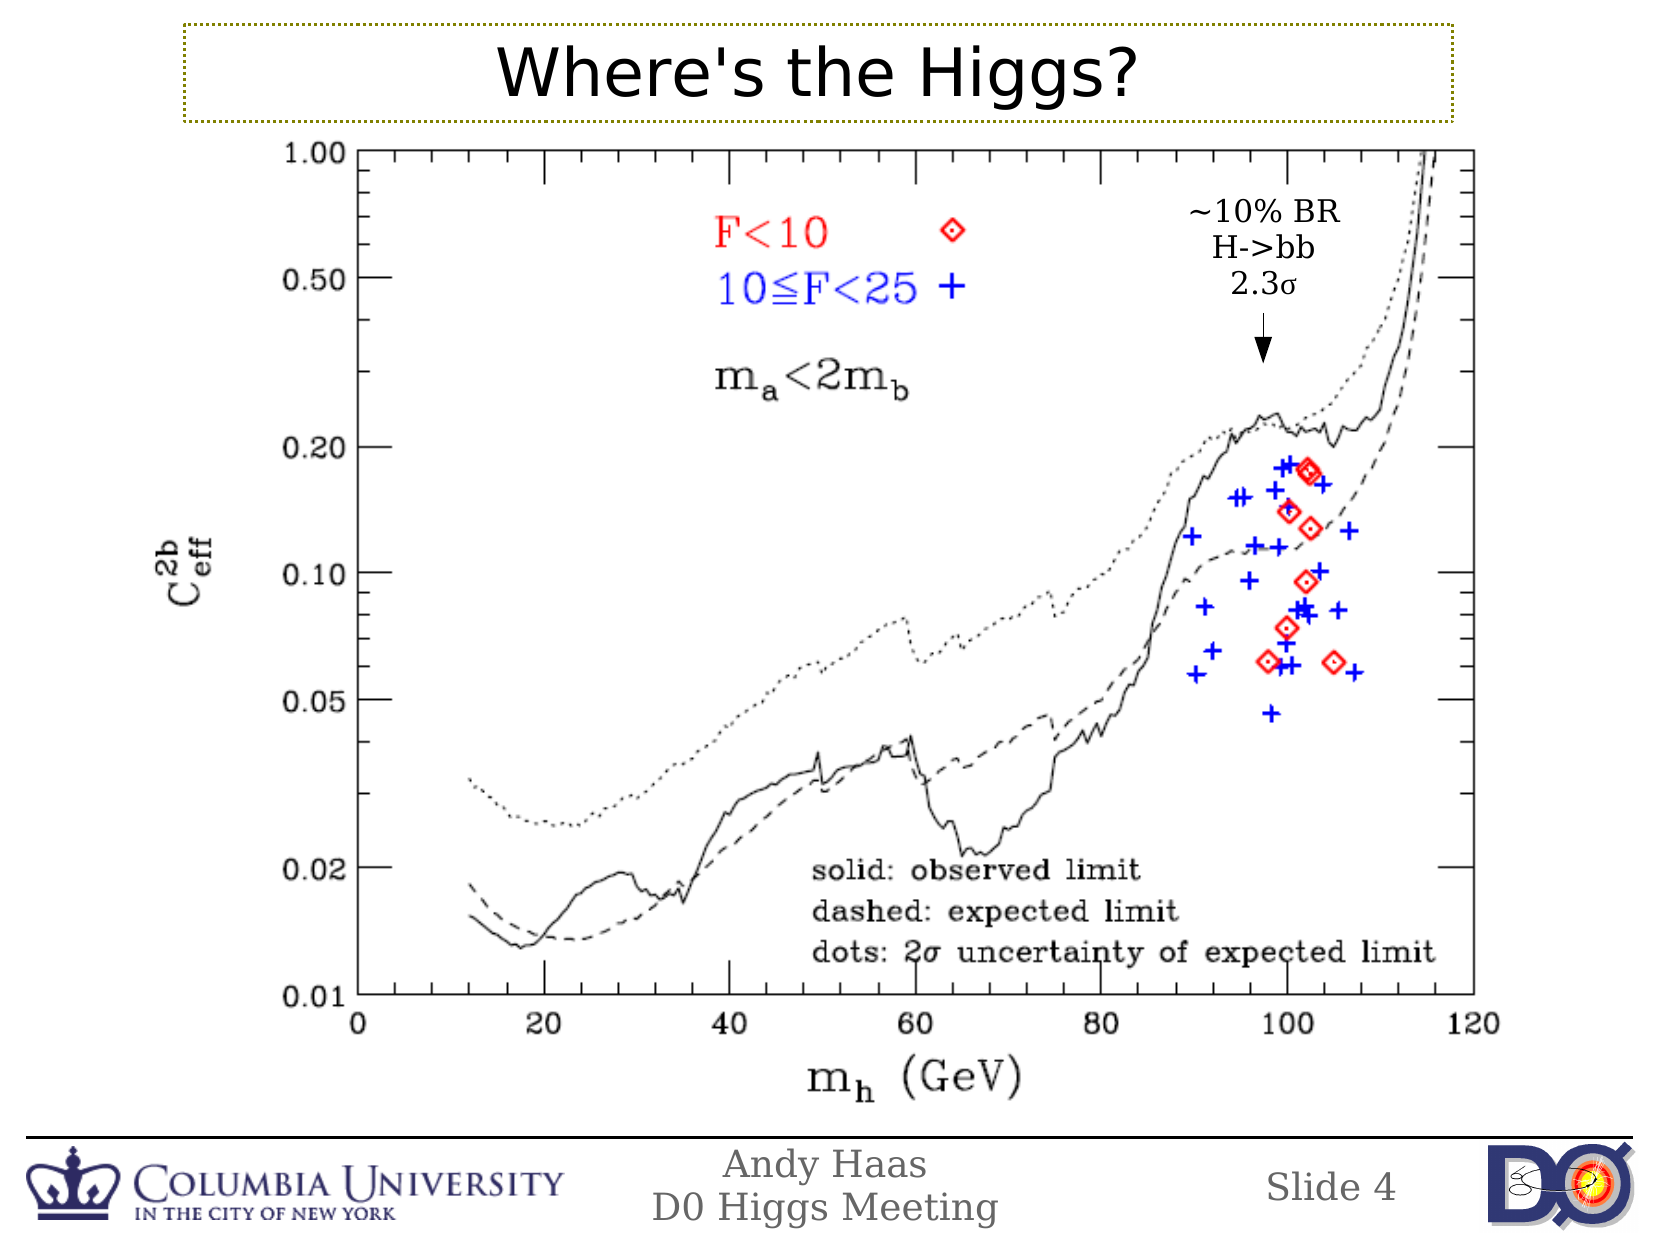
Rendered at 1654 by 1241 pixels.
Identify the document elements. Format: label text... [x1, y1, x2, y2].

picture [26, 1146, 565, 1220]
picture [1479, 1140, 1639, 1233]
text_box ~10% BR H->bb 2.3σ [1187, 193, 1340, 303]
picture [143, 124, 1516, 1122]
title Where's the Higgs? [184, 24, 1453, 122]
